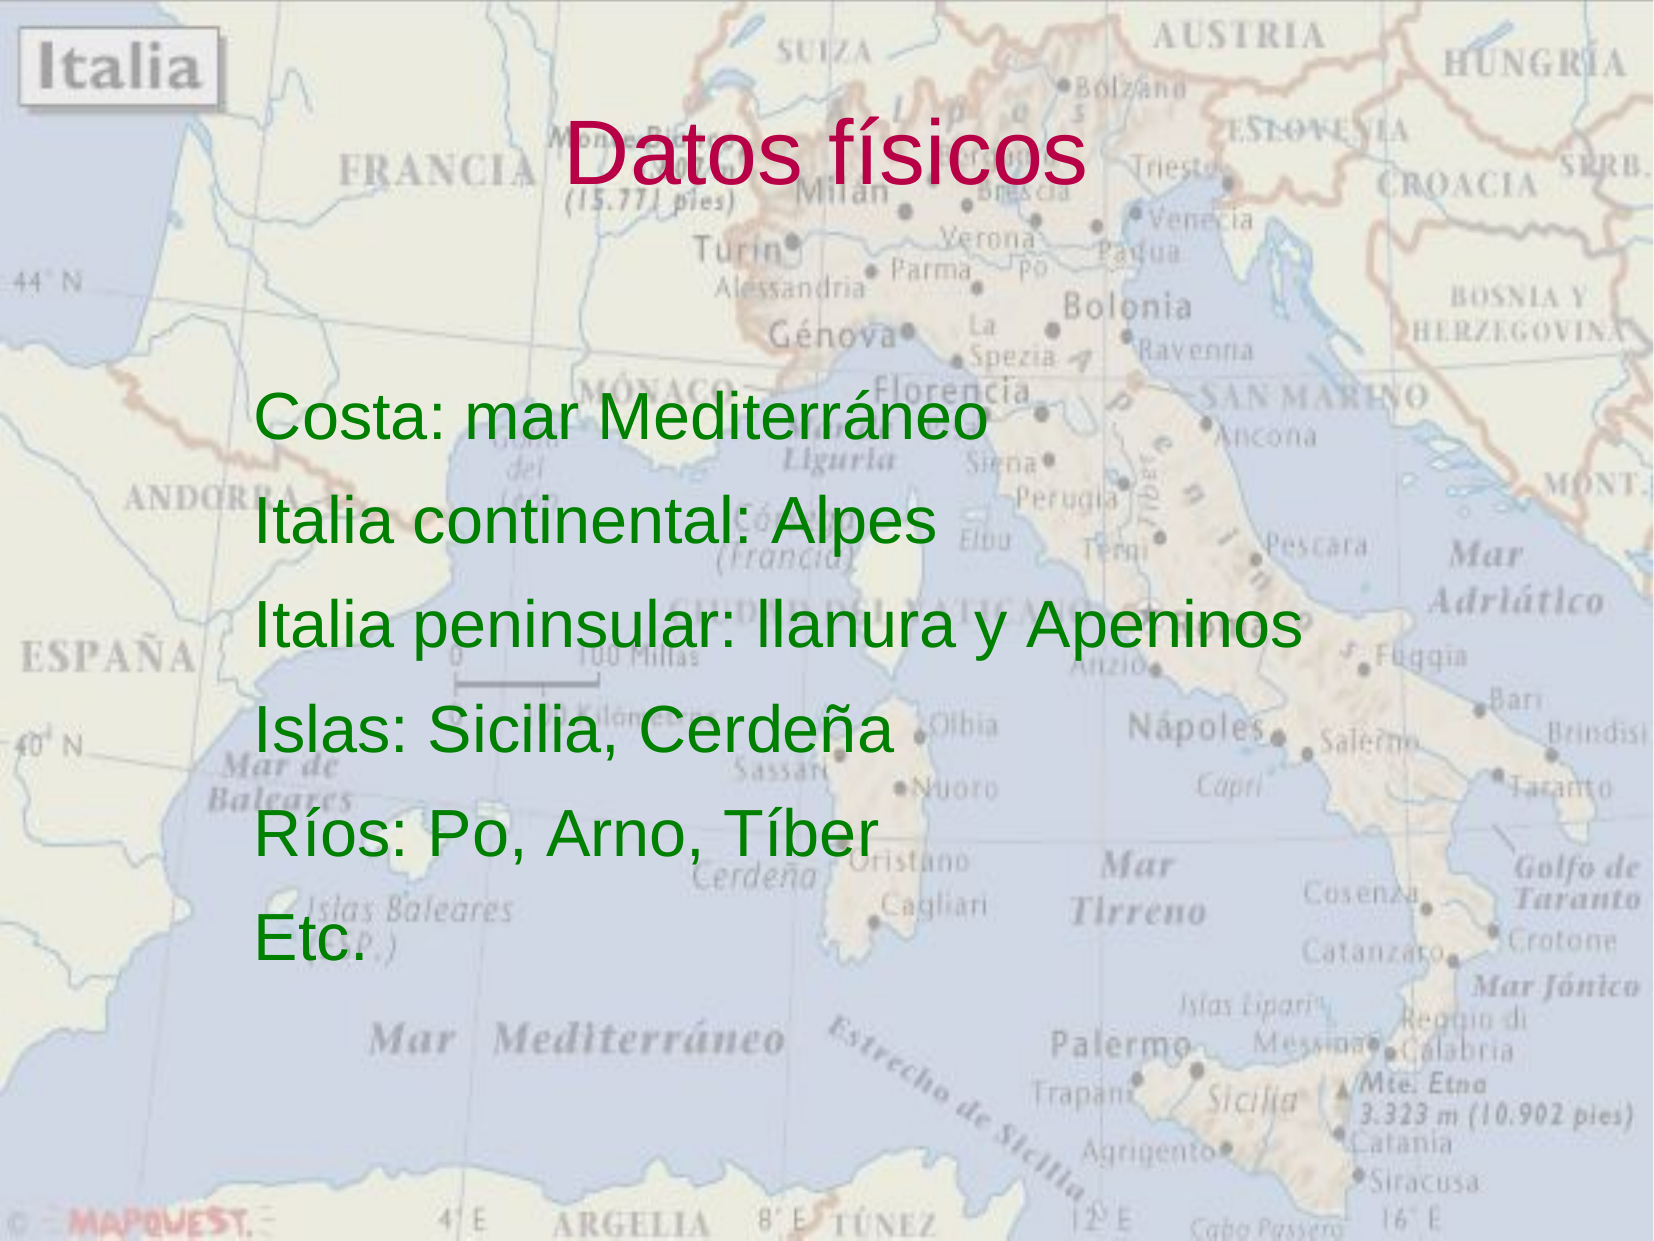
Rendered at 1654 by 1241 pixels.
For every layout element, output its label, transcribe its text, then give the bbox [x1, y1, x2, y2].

title Datos físicos [82, 49, 1571, 257]
list Costa: mar Mediterráneo Italia continental: Alpes Italia peninsular: llanura y Apeninos Islas: Sicilia, Cerdeña Ríos: Po, Arno, Tíber Etc. [236, 378, 1477, 976]
picture [0, 0, 1654, 1241]
